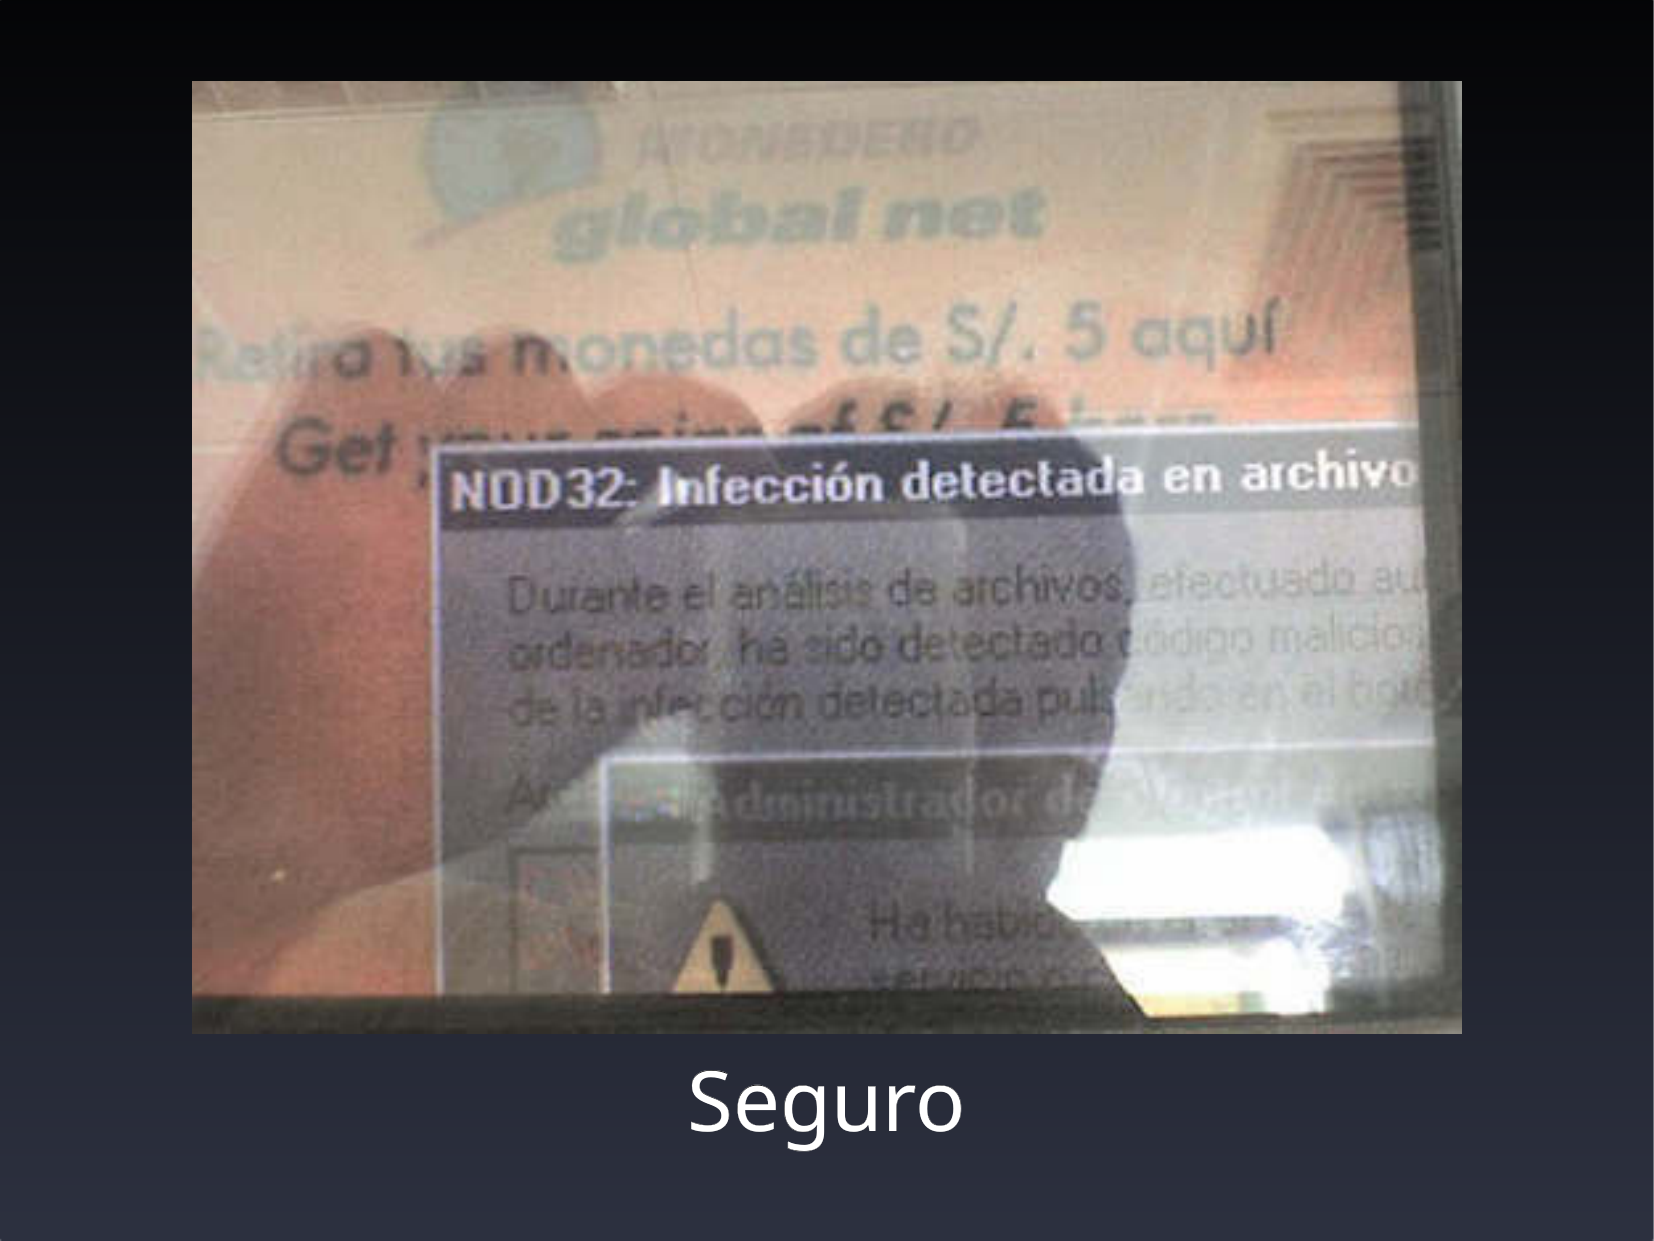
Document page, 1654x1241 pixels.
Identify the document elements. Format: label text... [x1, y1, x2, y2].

picture [0, 0, 1654, 1241]
text_box Seguro [206, 1034, 1447, 1145]
